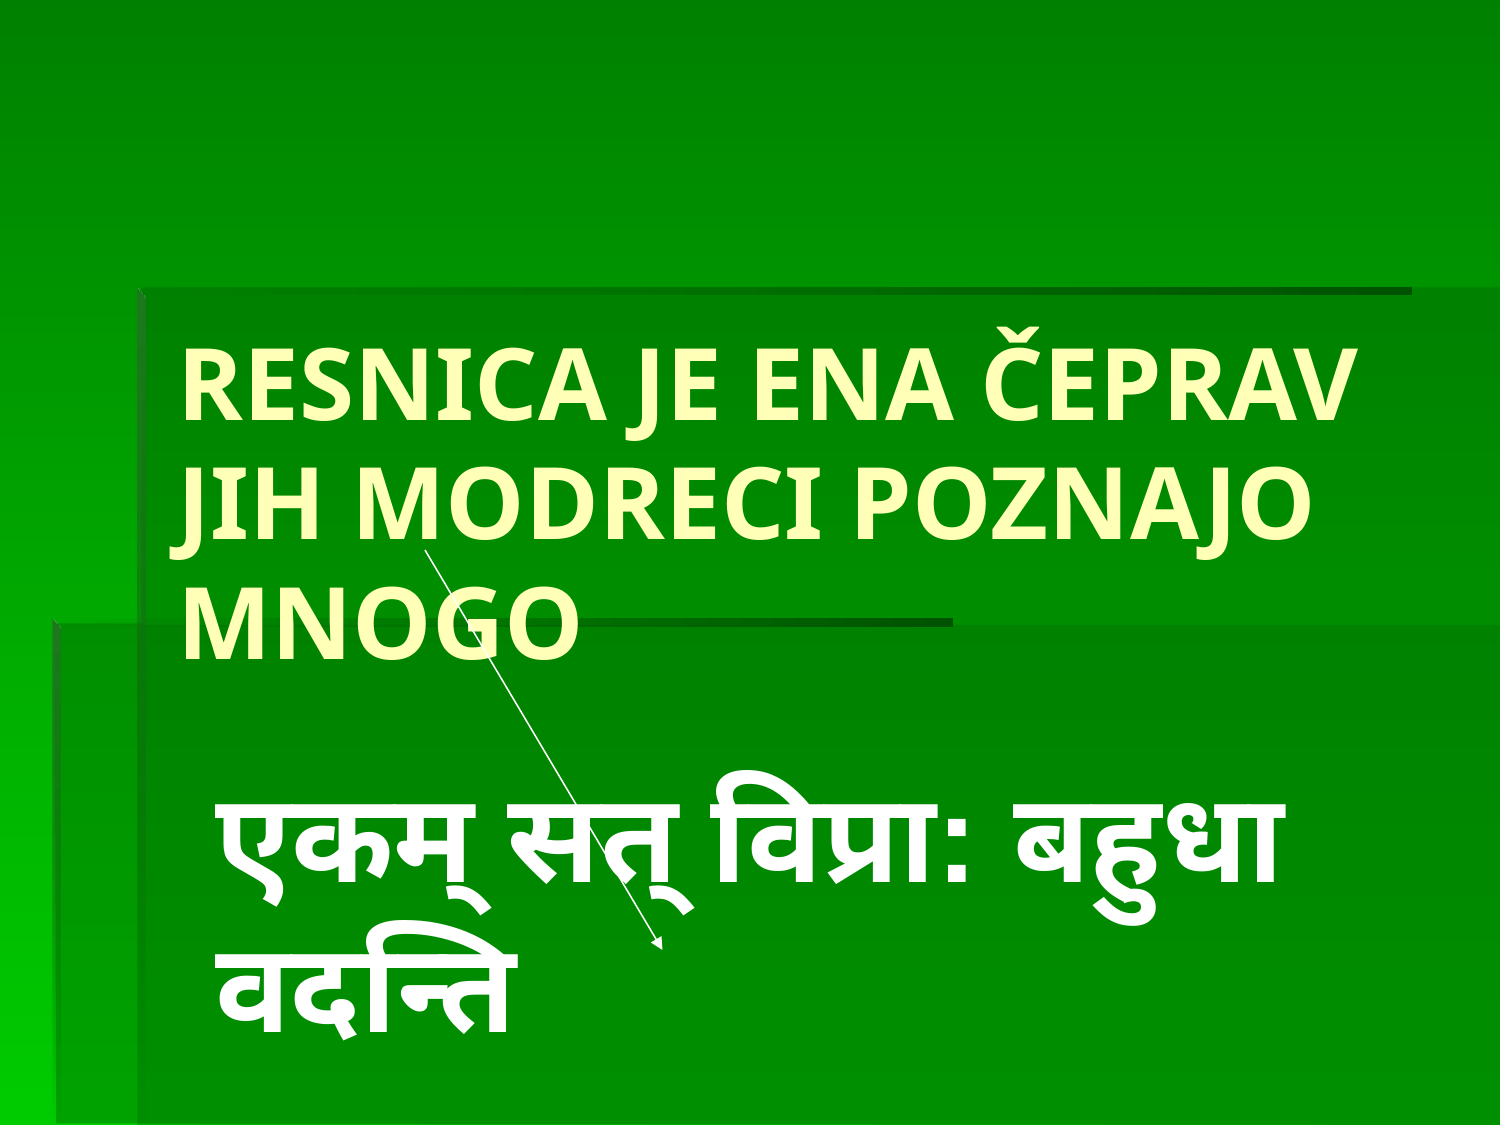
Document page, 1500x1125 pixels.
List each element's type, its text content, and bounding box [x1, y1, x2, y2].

subtitle एकम् सत् विप्रा: बहुधा वदन्ति [200, 750, 1313, 1038]
title RESNICA JE ENA ČEPRAV JIH MODRECI POZNAJO MNOGO [162, 312, 1438, 598]
